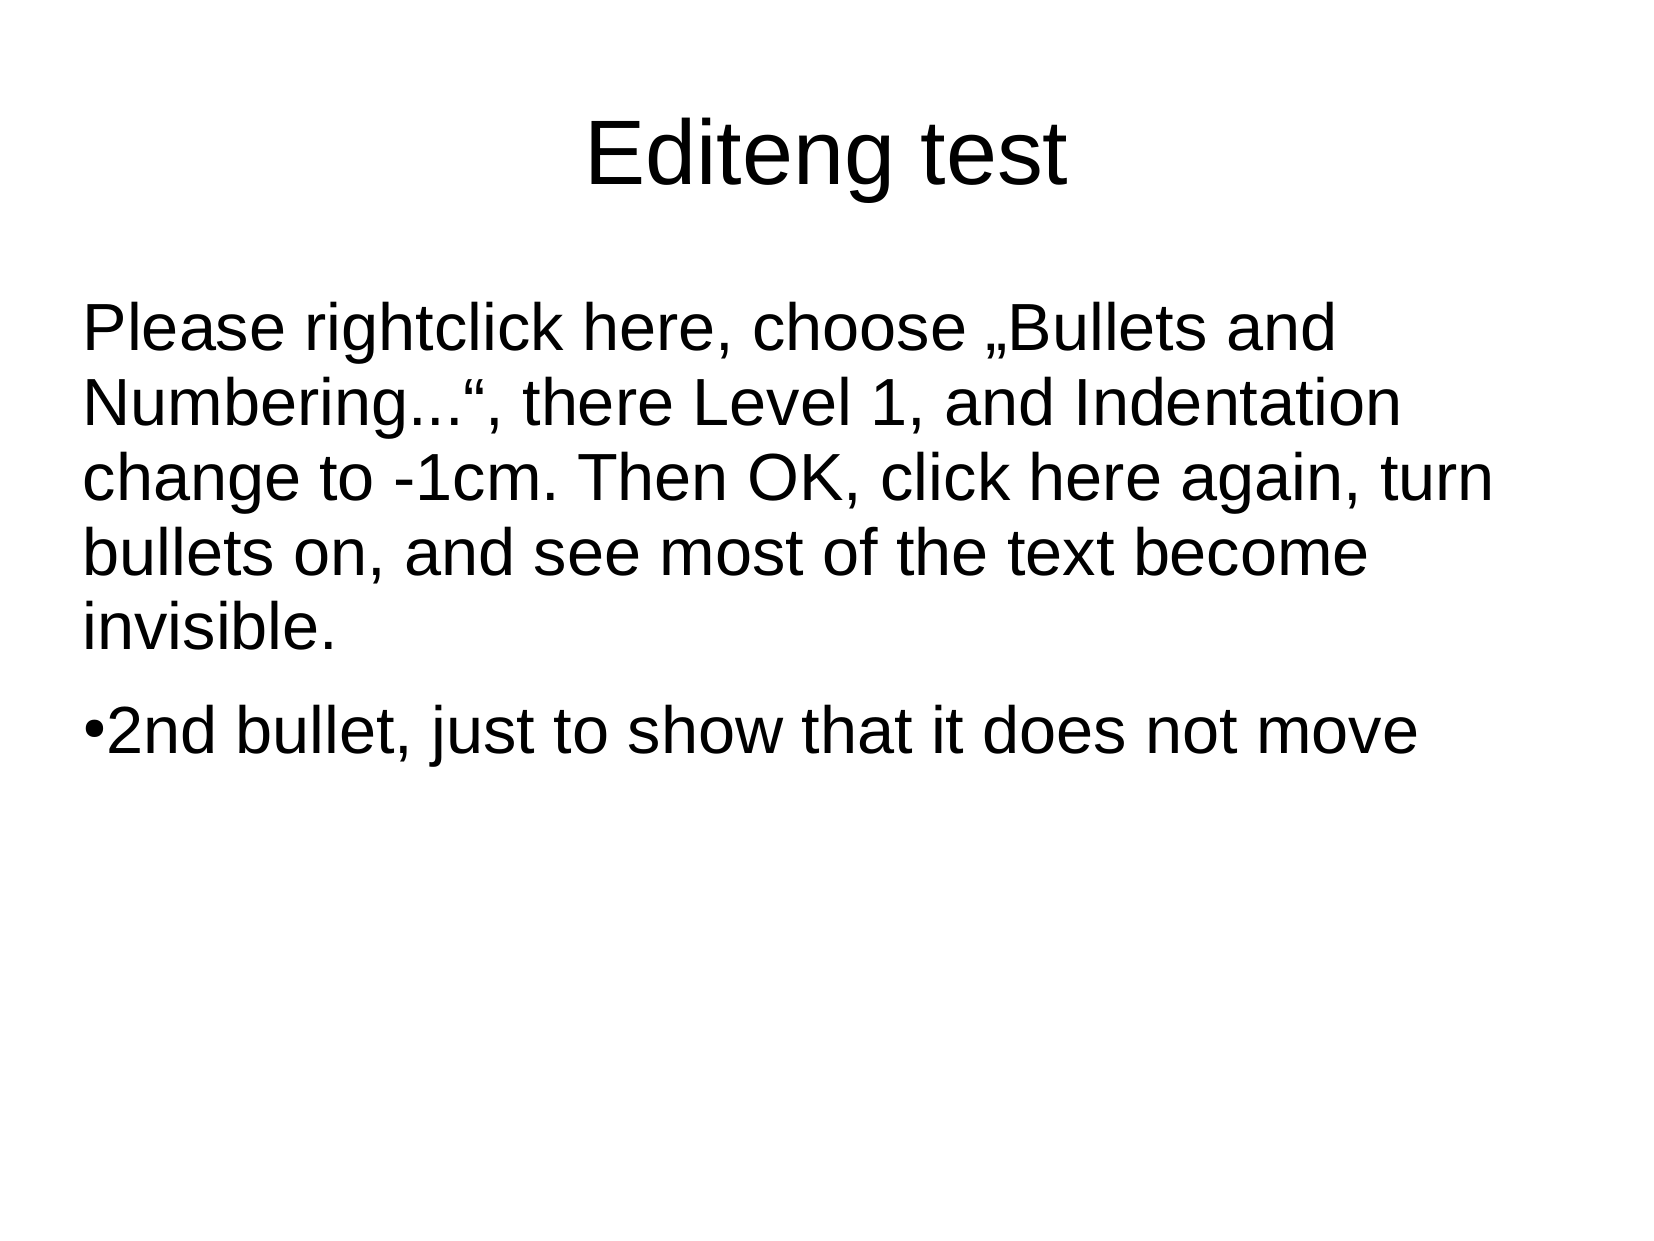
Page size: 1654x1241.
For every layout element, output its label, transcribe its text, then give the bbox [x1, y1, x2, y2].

title Editeng test [82, 49, 1571, 257]
list Please rightclick here, choose „Bullets and Numbering...“, there Level 1, and Indentation change to -1cm. Then OK, click here again, turn bullets on, and see most of the text become invisible. 2nd bullet, just to show that it does not move [82, 290, 1538, 1010]
